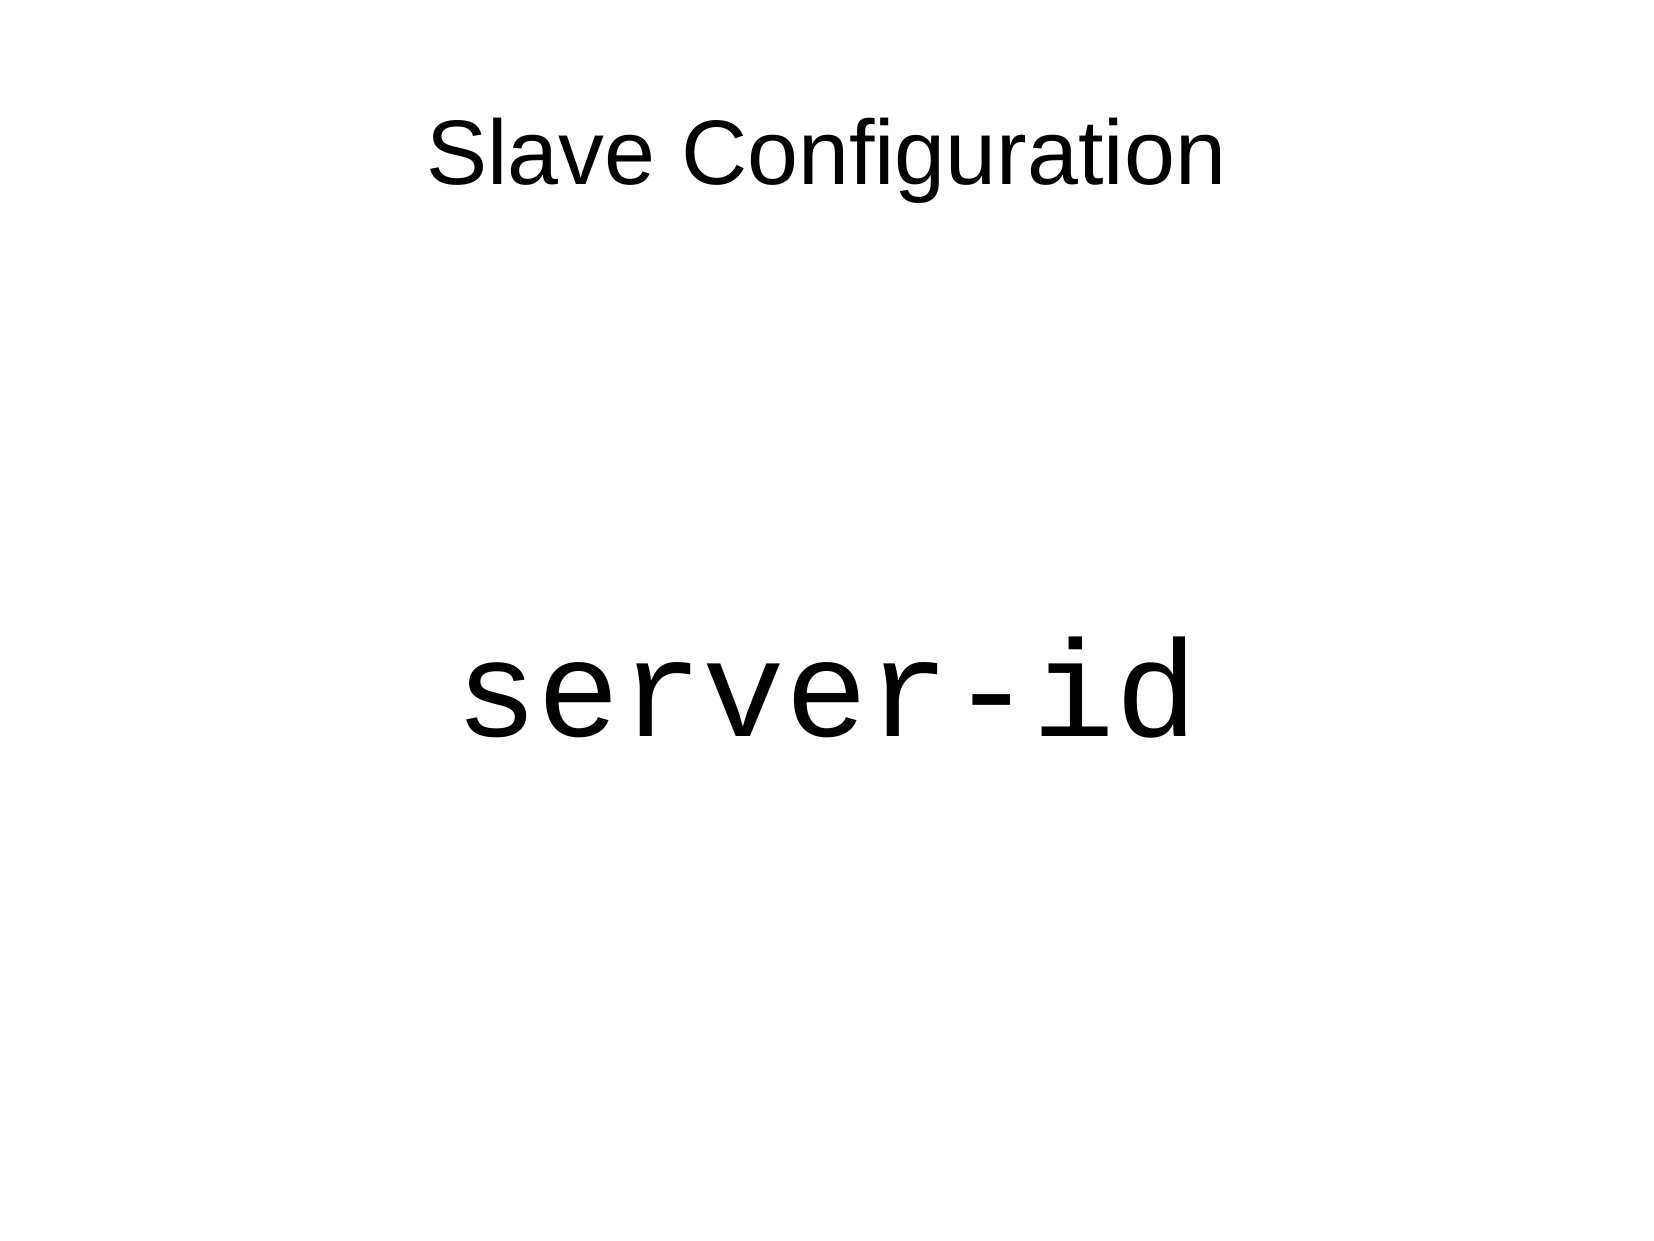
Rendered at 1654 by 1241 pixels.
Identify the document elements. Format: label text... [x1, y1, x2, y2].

subtitle server-id [82, 290, 1571, 1109]
title Slave Configuration [82, 49, 1571, 257]
